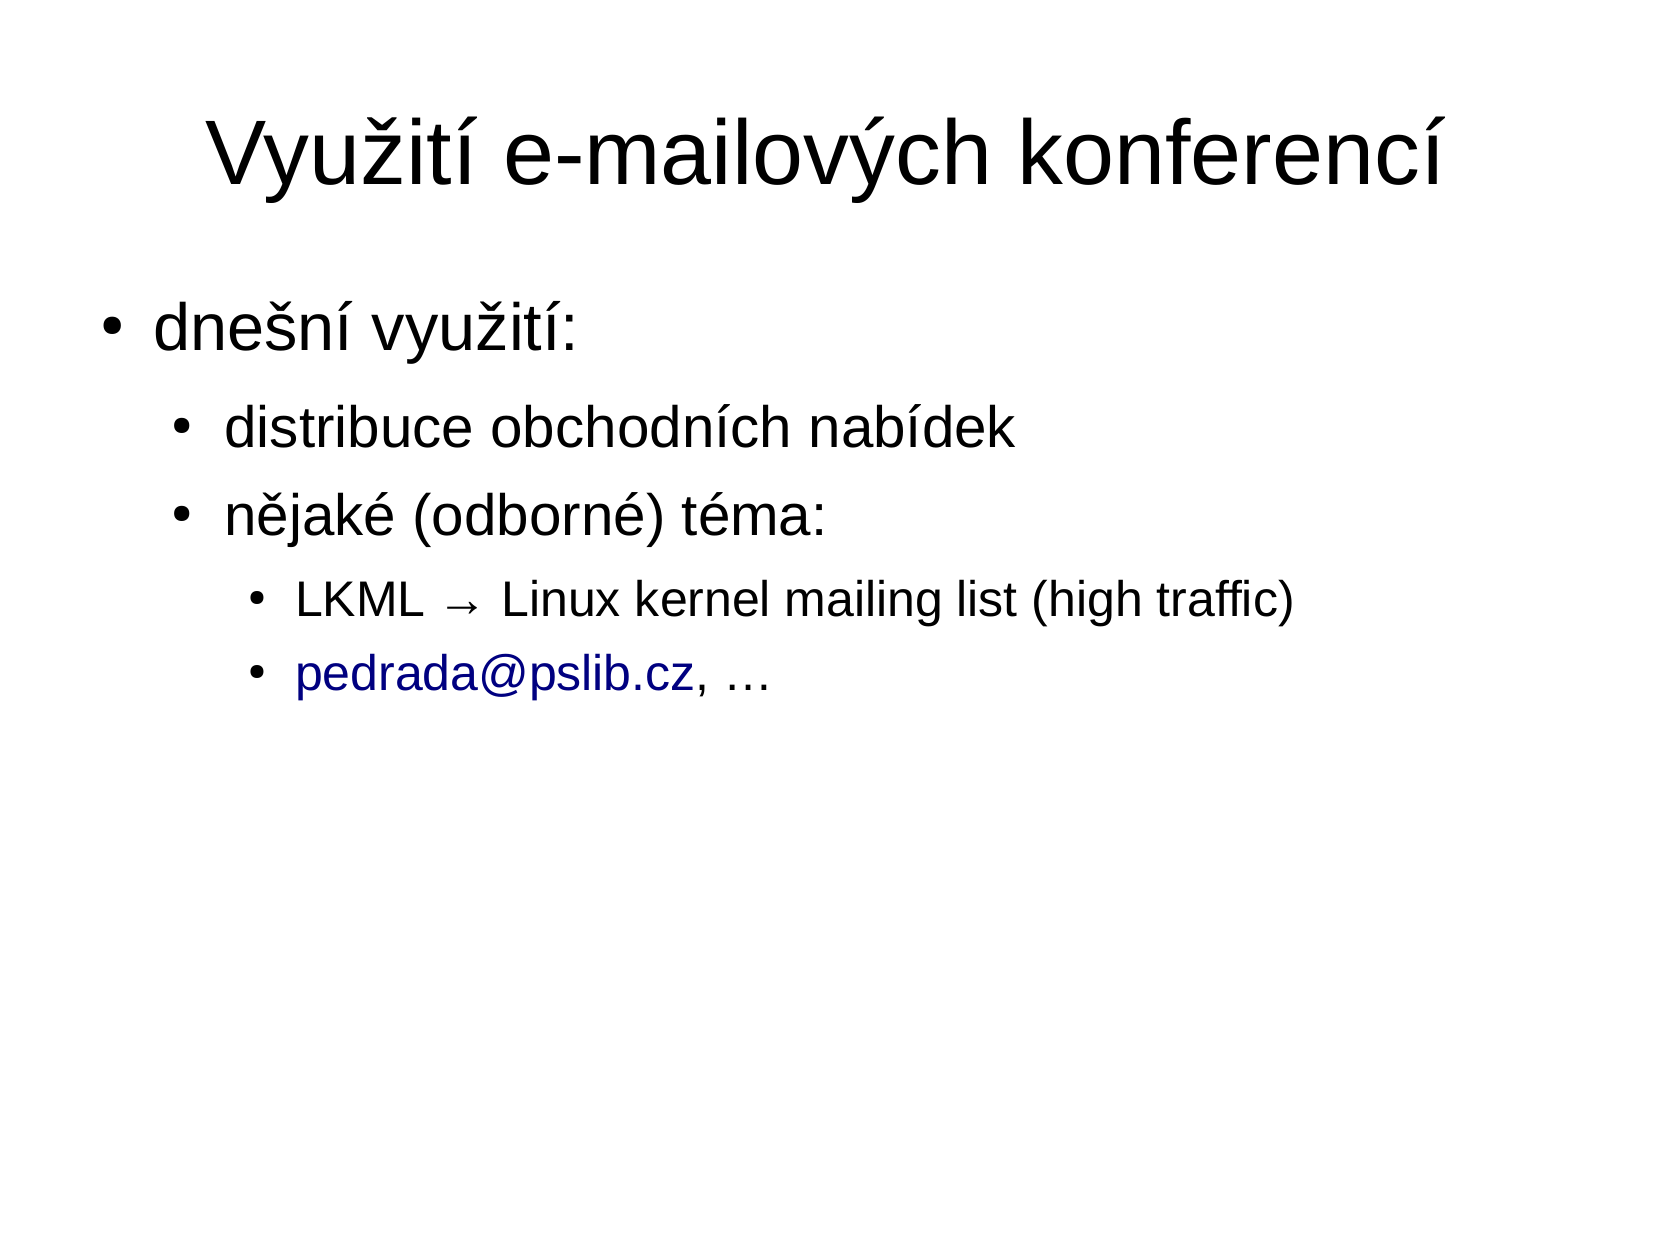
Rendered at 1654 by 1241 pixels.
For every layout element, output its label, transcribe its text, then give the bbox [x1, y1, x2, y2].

title Využití e-mailových konferencí [82, 49, 1571, 257]
list dnešní využití: distribuce obchodních nabídek nějaké (odborné) téma: LKML → Linux kernel mailing list (high traffic) pedrada@pslib.cz, … [82, 290, 1571, 1182]
